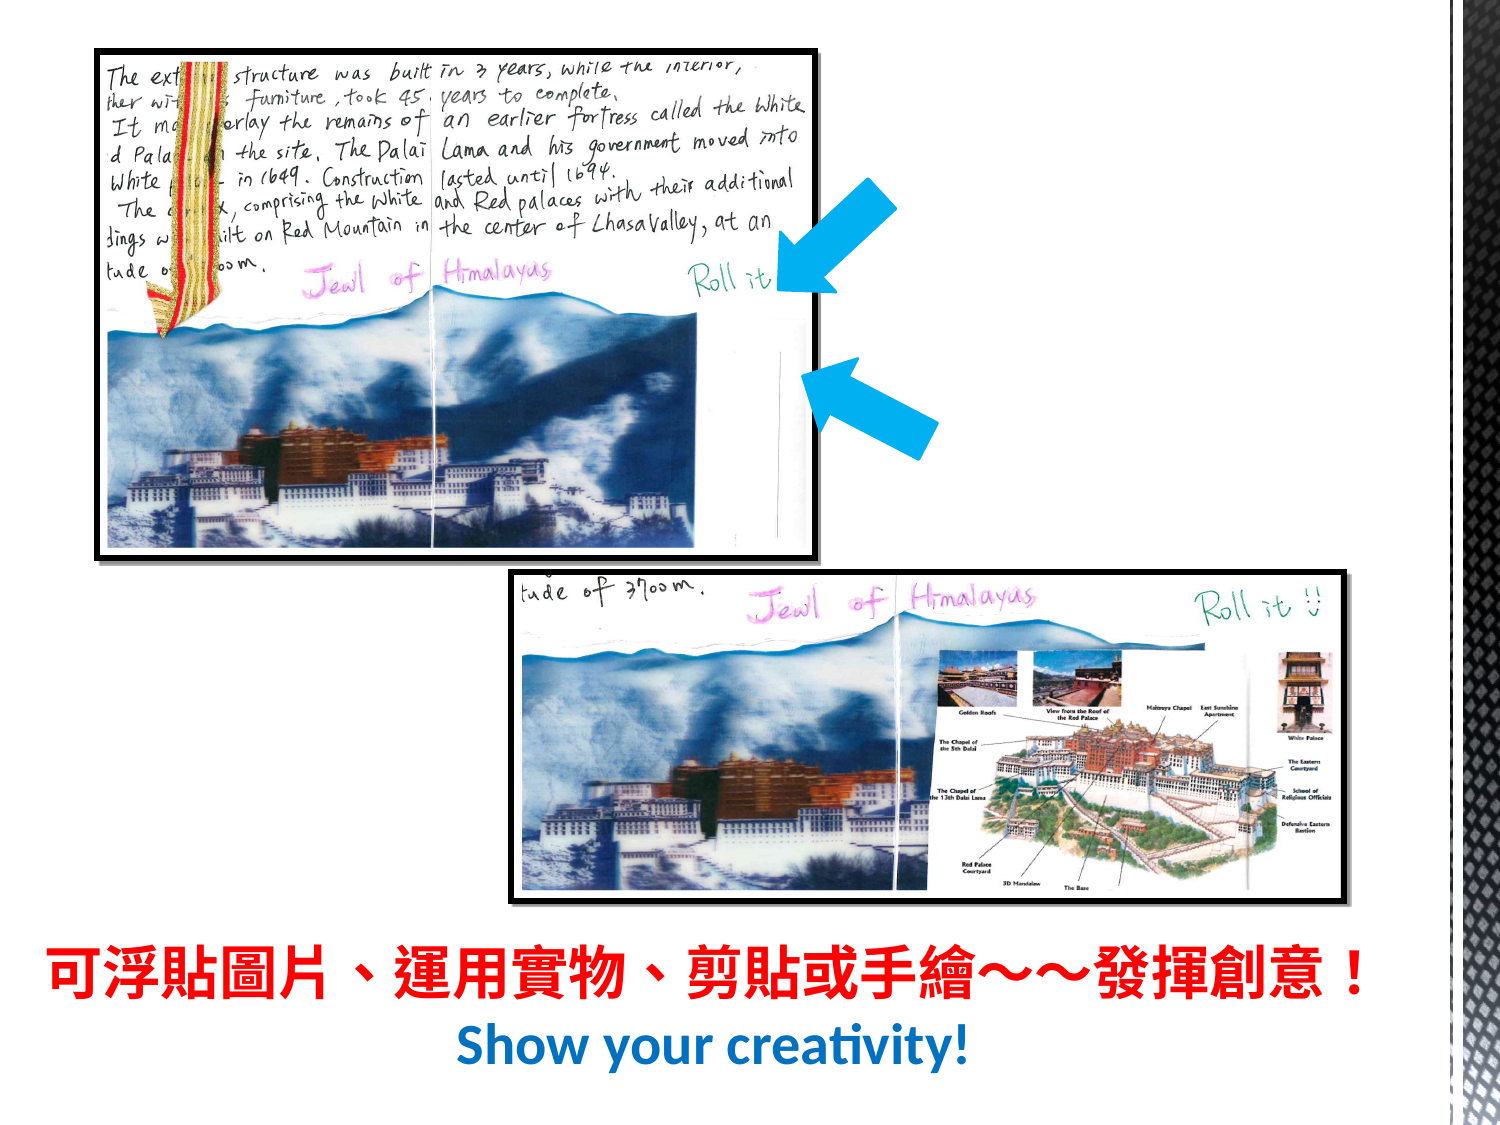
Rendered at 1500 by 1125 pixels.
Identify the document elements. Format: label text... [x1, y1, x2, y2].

picture [100, 54, 813, 556]
text_box [802, 358, 938, 460]
picture [513, 575, 1341, 898]
text_box [778, 178, 896, 293]
text_box 可浮貼圖片、運用實物、剪貼或手繪～～發揮創意！ Show your creativity! [29, 929, 1423, 1084]
